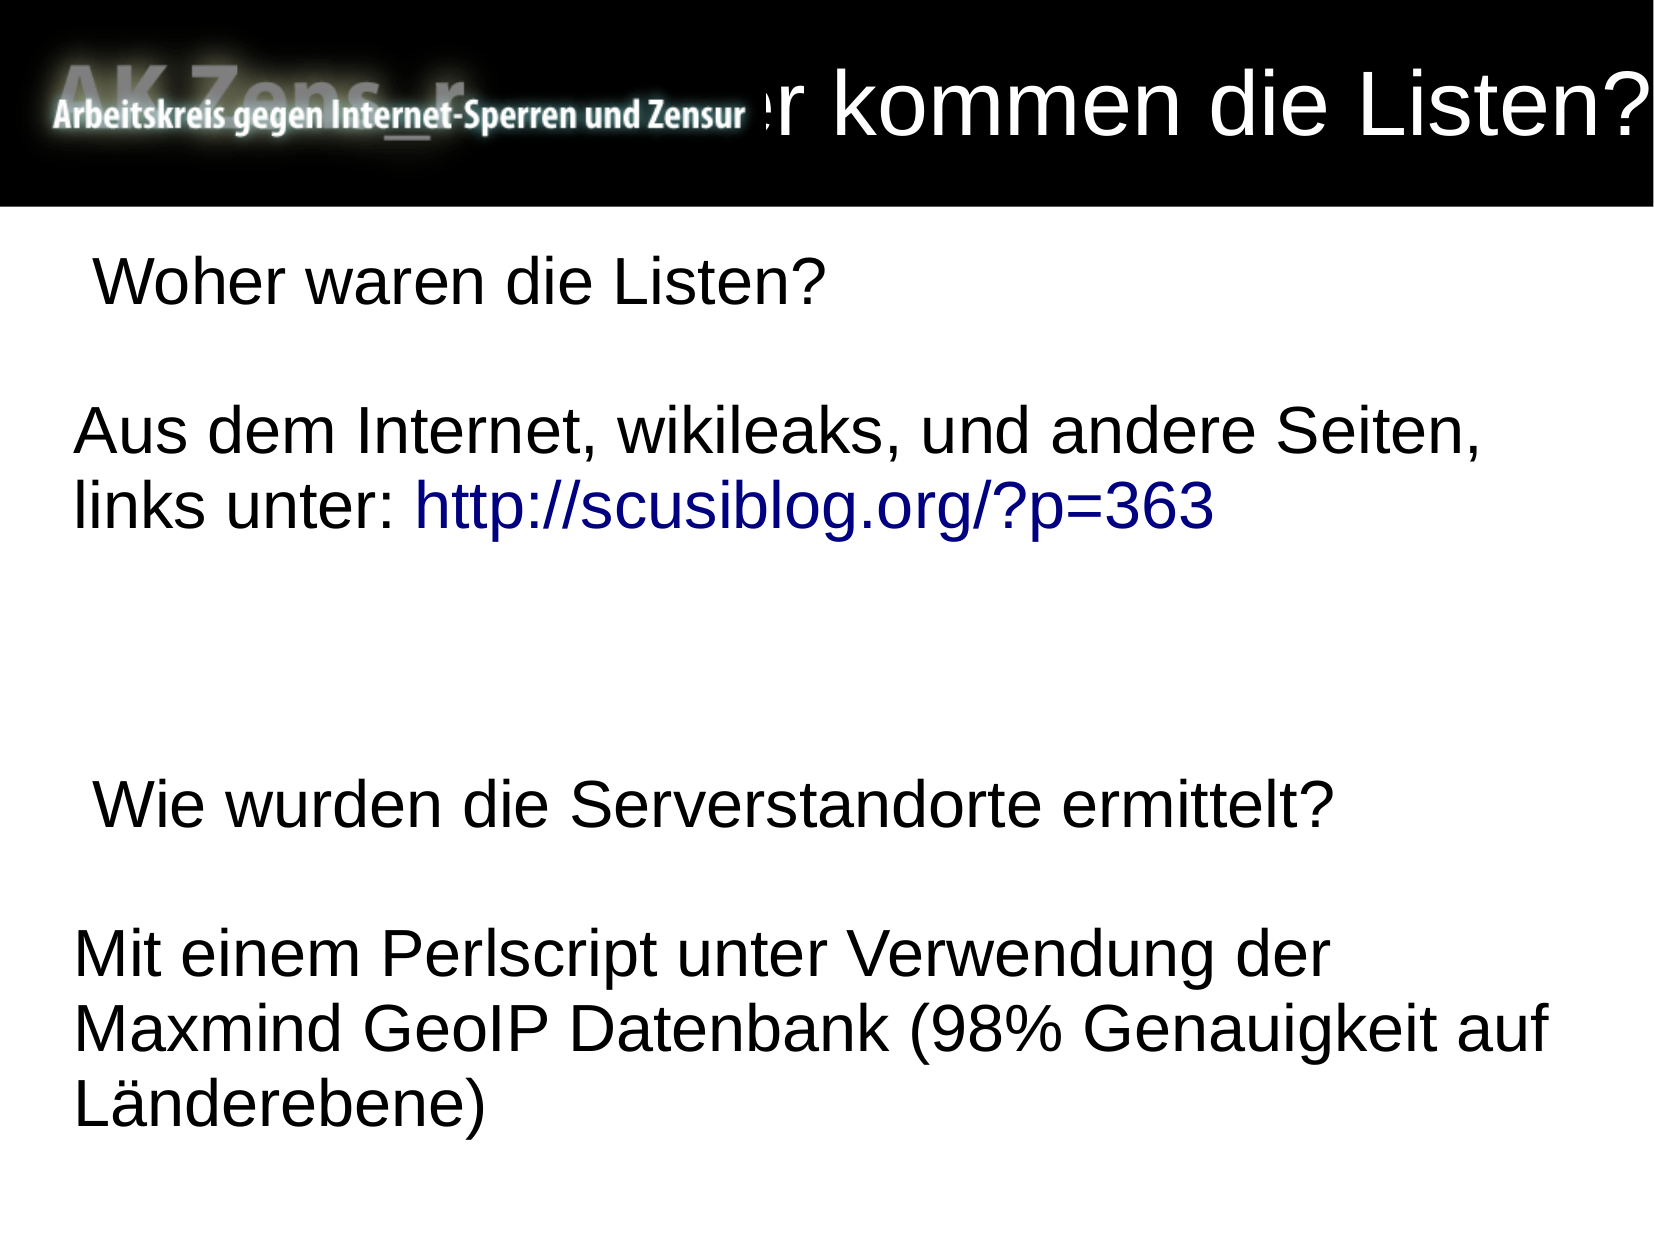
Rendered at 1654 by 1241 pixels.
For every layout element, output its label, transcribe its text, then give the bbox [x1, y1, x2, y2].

text_box Woher waren die Listen? Aus dem Internet, wikileaks, und andere Seiten, links unter: http://scusiblog.org/?p=363 Wie wurden die Serverstandorte ermittelt? Mit einem Perlscript unter Verwendung der Maxmind GeoIP Datenbank (98% Genauigkeit auf Länderebene) [59, 236, 1595, 1241]
picture [0, 0, 766, 204]
title Woher kommen die Listen? [0, 0, 1654, 207]
